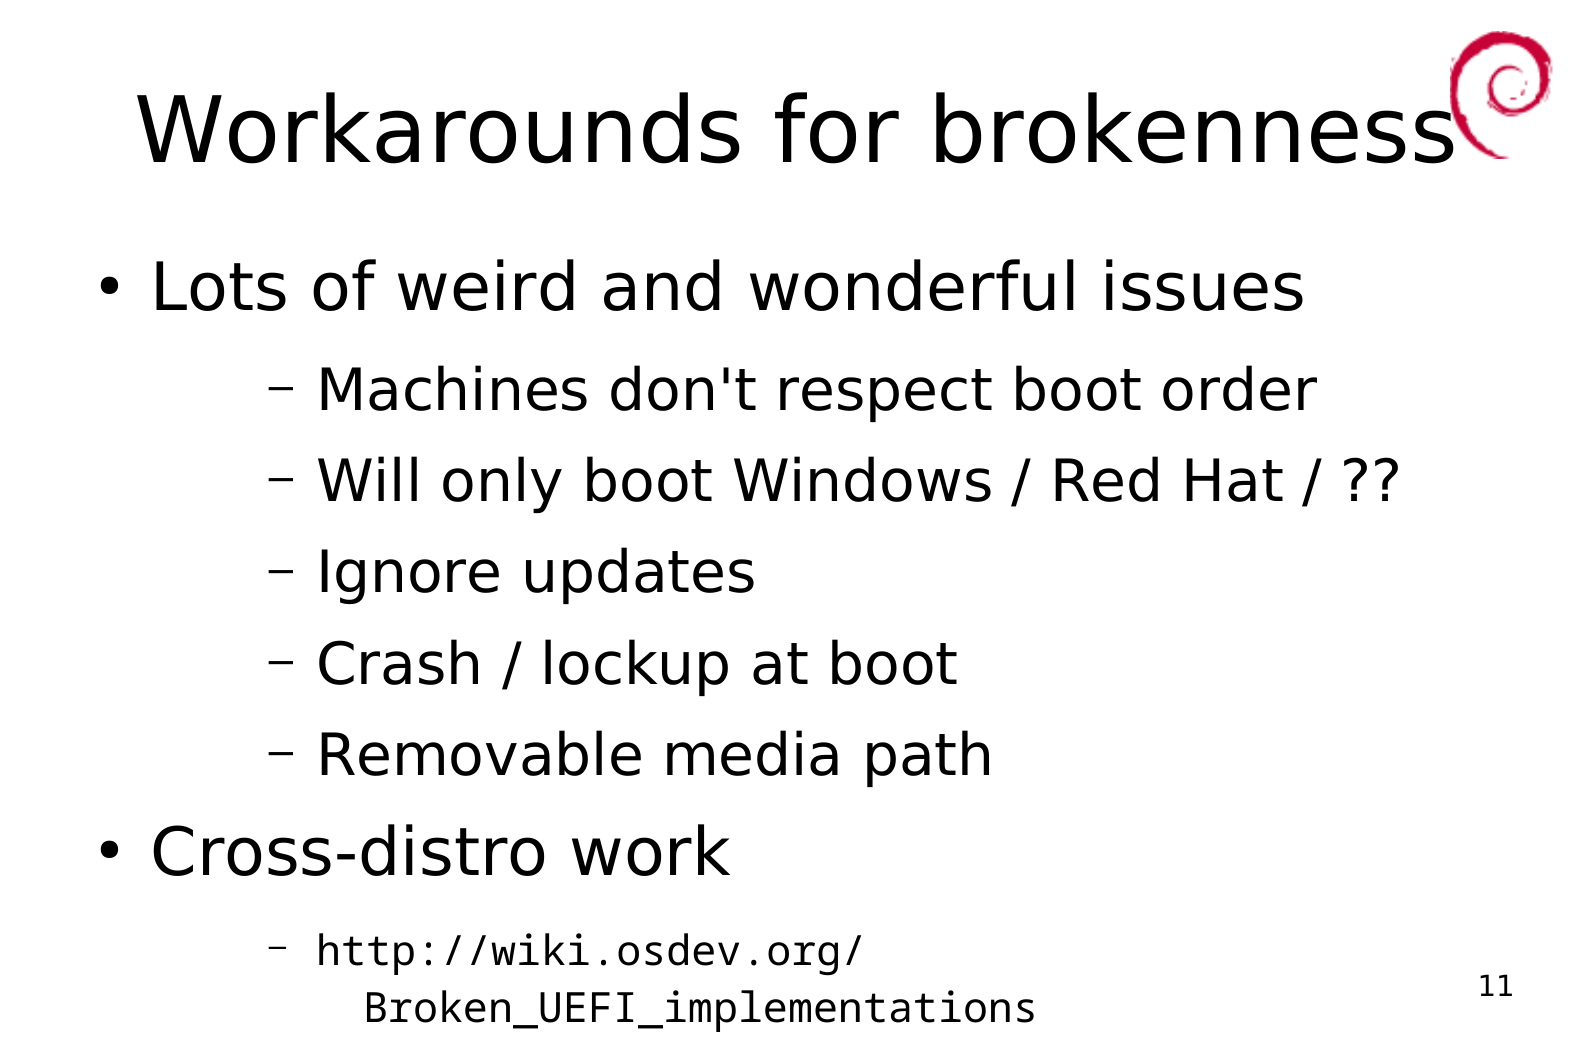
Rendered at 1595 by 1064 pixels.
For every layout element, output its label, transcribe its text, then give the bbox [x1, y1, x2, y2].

title Workarounds for brokenness [79, 42, 1515, 220]
picture [1450, 31, 1555, 159]
list Lots of weird and wonderful issues Machines don't respect boot order Will only boot Windows / Red Hat / ?? Ignore updates Crash / lockup at boot Removable media path Cross-distro work http://wiki.osdev.org/Broken_UEFI_implementations [79, 248, 1515, 963]
